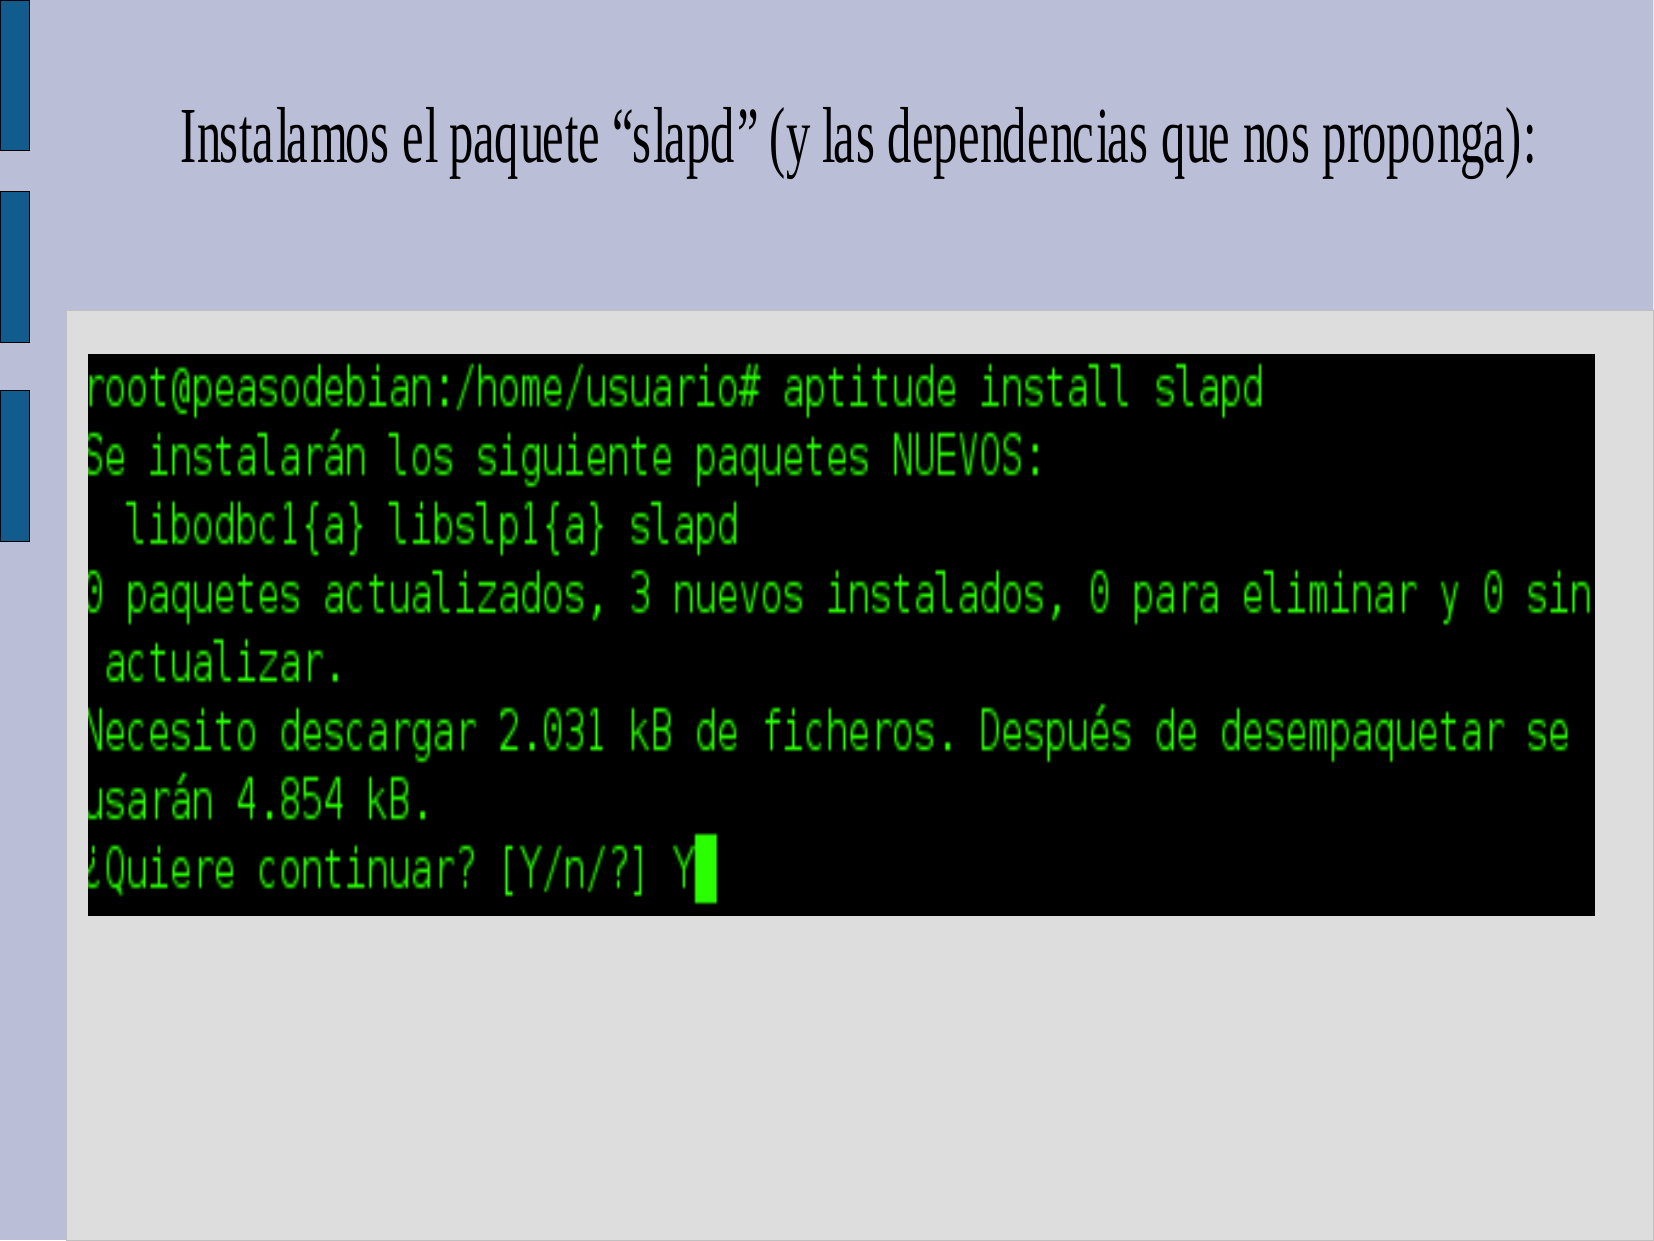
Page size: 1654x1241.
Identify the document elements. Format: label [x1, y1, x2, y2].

picture [88, 354, 1595, 916]
chart [177, 88, 1654, 650]
